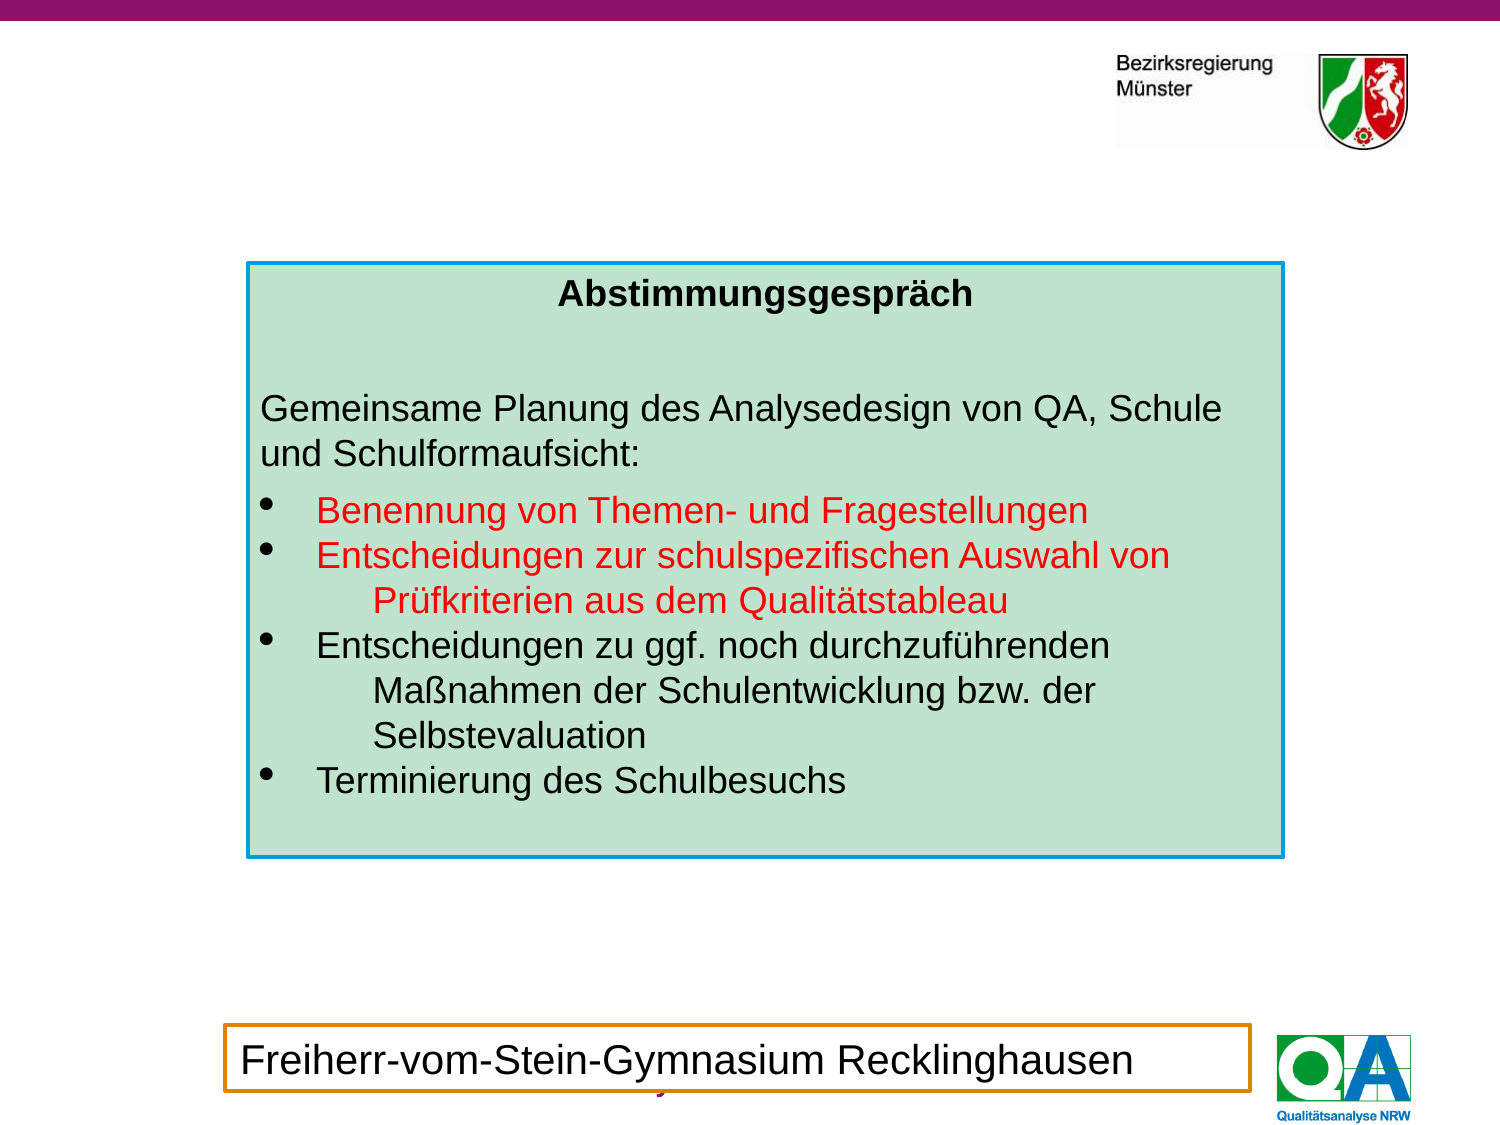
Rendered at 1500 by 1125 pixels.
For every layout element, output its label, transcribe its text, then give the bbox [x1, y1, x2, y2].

text_box Abstimmungsgespräch Gemeinsame Planung des Analysedesign von QA, Schule und Schulformaufsicht: Benennung von Themen- und Fragestellungen Entscheidungen zur schulspezifischen Auswahl von Prüfkriterien aus dem Qualitätstableau Entscheidungen zu ggf. noch durchzuführenden Maßnahmen der Schulentwicklung bzw. der Selbstevaluation Terminierung des Schulbesuchs [248, 263, 1283, 857]
text_box Freiherr-vom-Stein-Gymnasium Recklinghausen [225, 1025, 1251, 1091]
